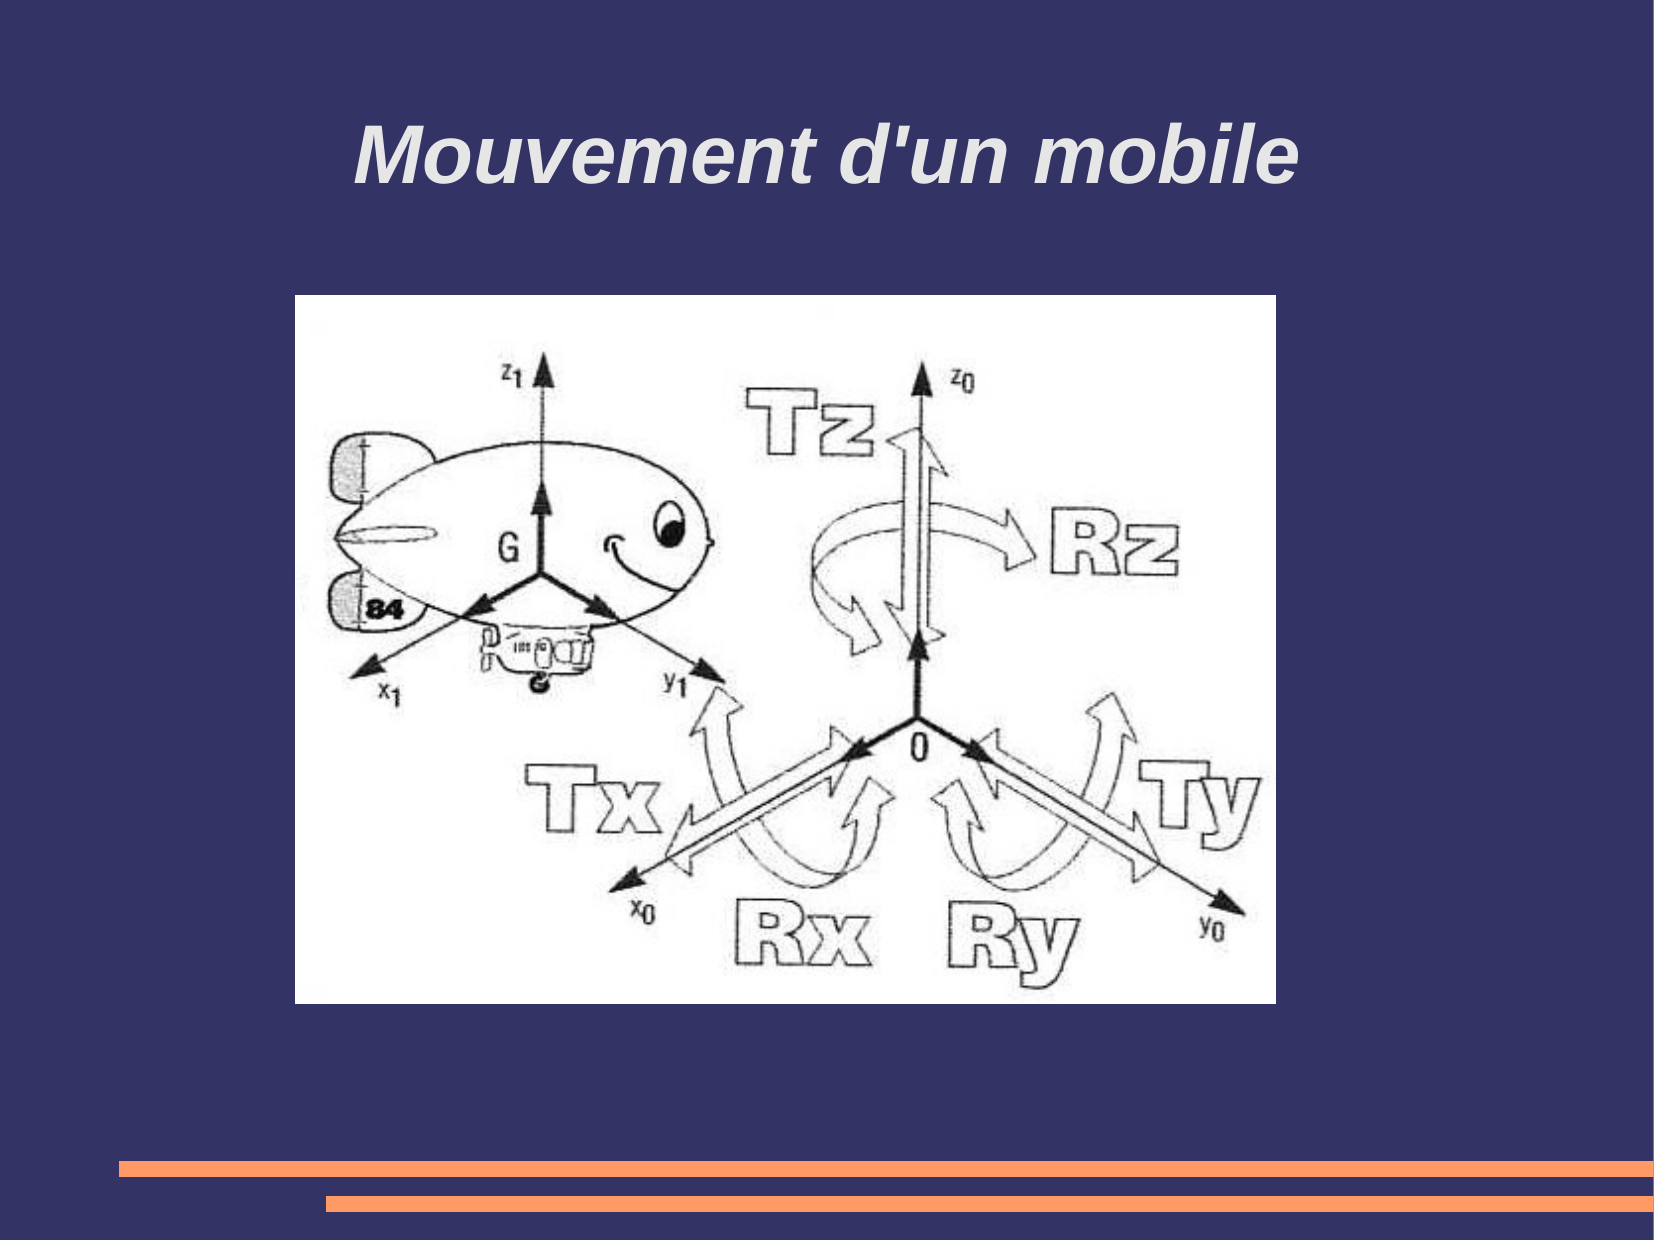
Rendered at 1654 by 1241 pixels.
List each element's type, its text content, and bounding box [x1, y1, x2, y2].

picture [295, 295, 1276, 1004]
title Mouvement d'un mobile [121, 46, 1534, 254]
